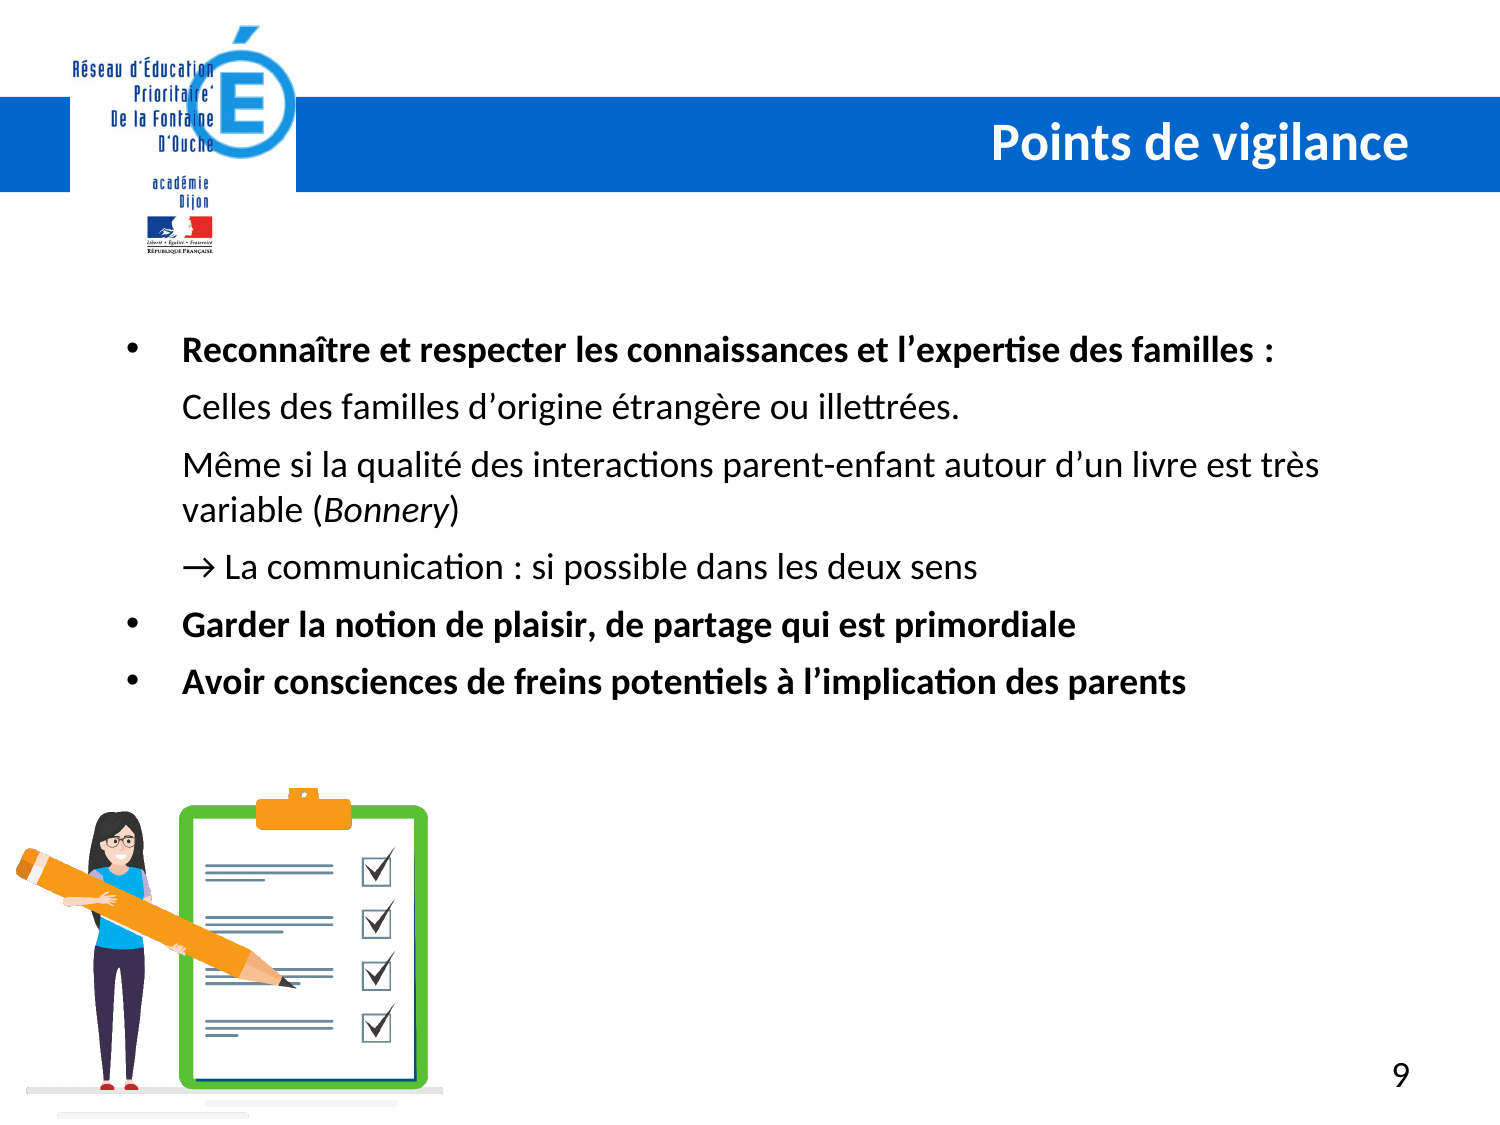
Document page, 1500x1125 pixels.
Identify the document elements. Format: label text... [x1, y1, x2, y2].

picture [70, 23, 296, 260]
text_box Reconnaître et respecter les connaissances et l’expertise des familles : Celles des familles d’origine étrangère ou illettrées. Même si la qualité des interactions parent-enfant autour d’un livre est très variable (Bonnery) → La communication : si possible dans les deux sens Garder la notion de plaisir, de partage qui est primordiale Avoir consciences de freins potentiels à l’implication des parents [111, 259, 1428, 882]
picture [16, 788, 443, 1119]
text_box <numéro> [1074, 1042, 1426, 1103]
text_box Points de vigilance [360, 45, 1426, 233]
